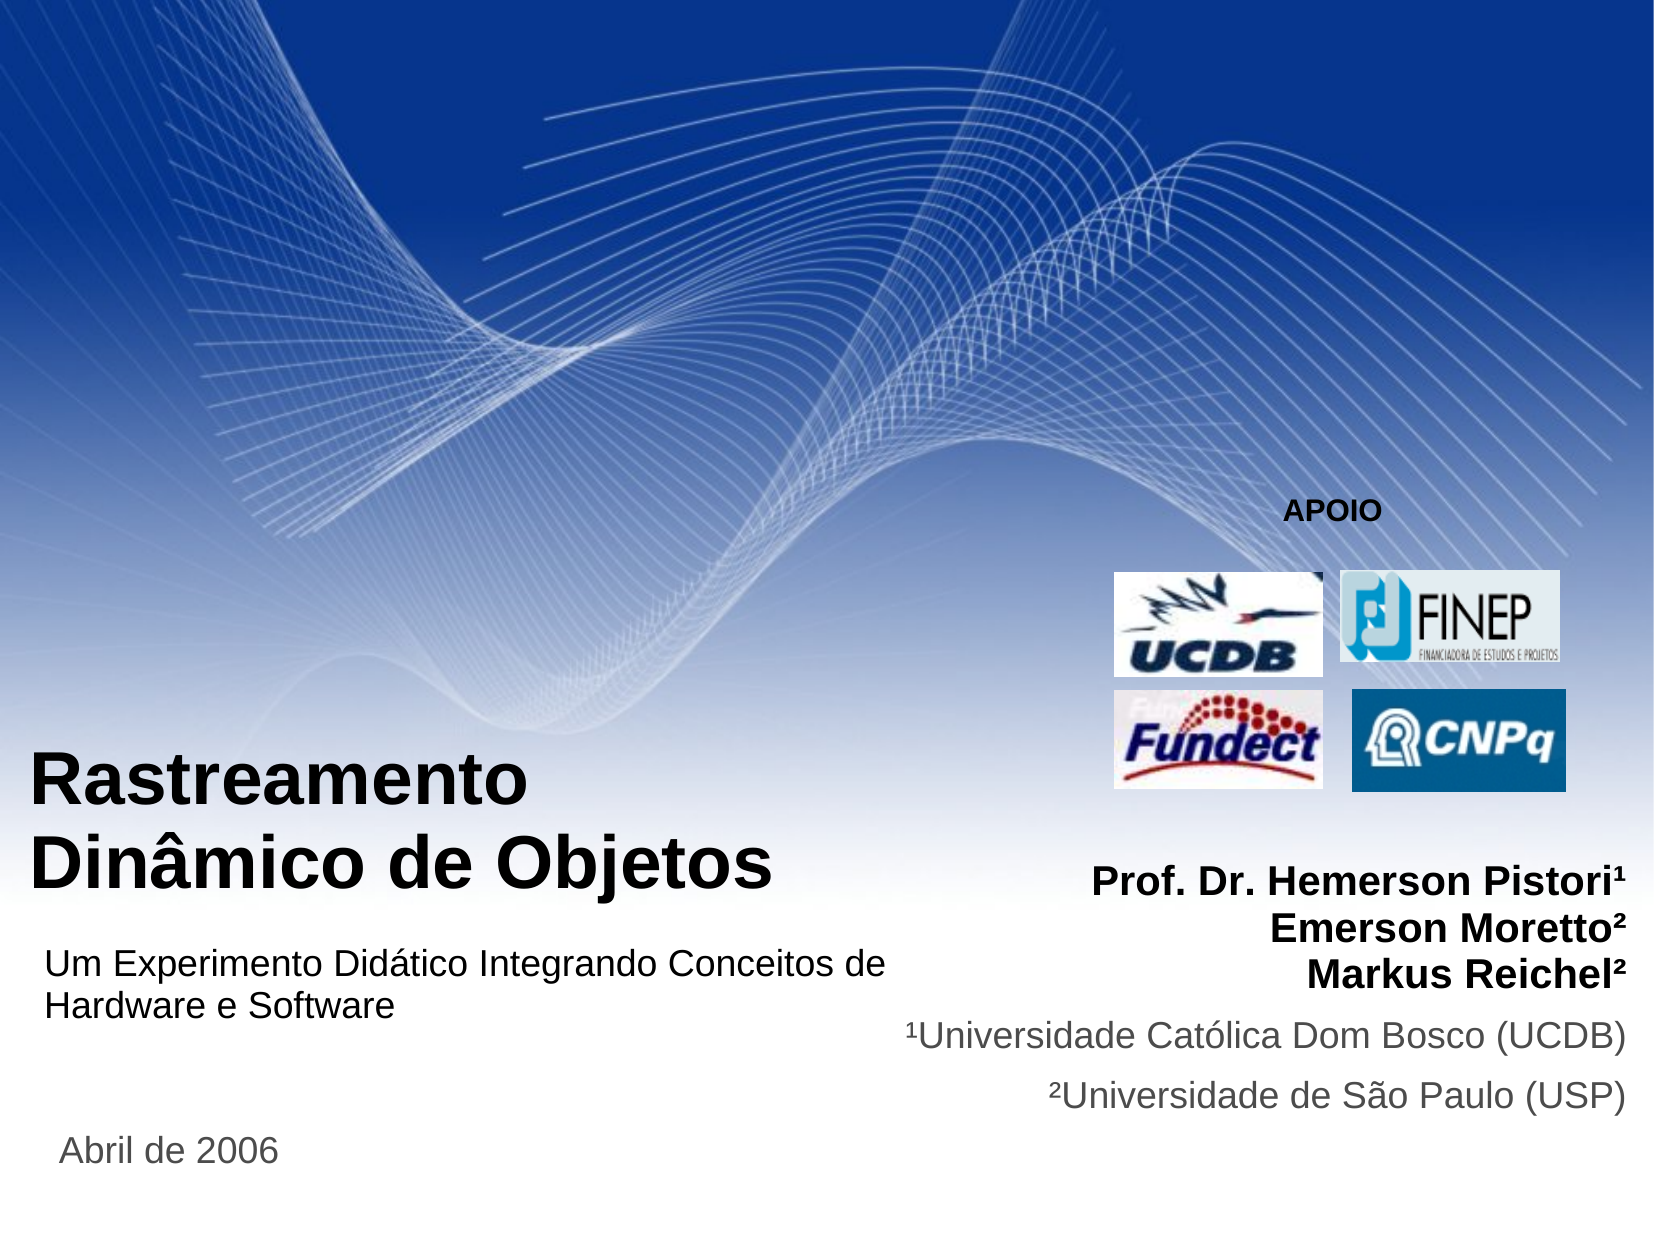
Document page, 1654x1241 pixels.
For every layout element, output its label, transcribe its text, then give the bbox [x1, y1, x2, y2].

text_box APOIO [1267, 485, 1407, 539]
title Rastreamento Dinâmico de Objetos [29, 707, 857, 934]
picture [0, 0, 1654, 1241]
text_box Um Experimento Didático Integrando Conceitos de Hardware e Software [29, 934, 945, 1207]
